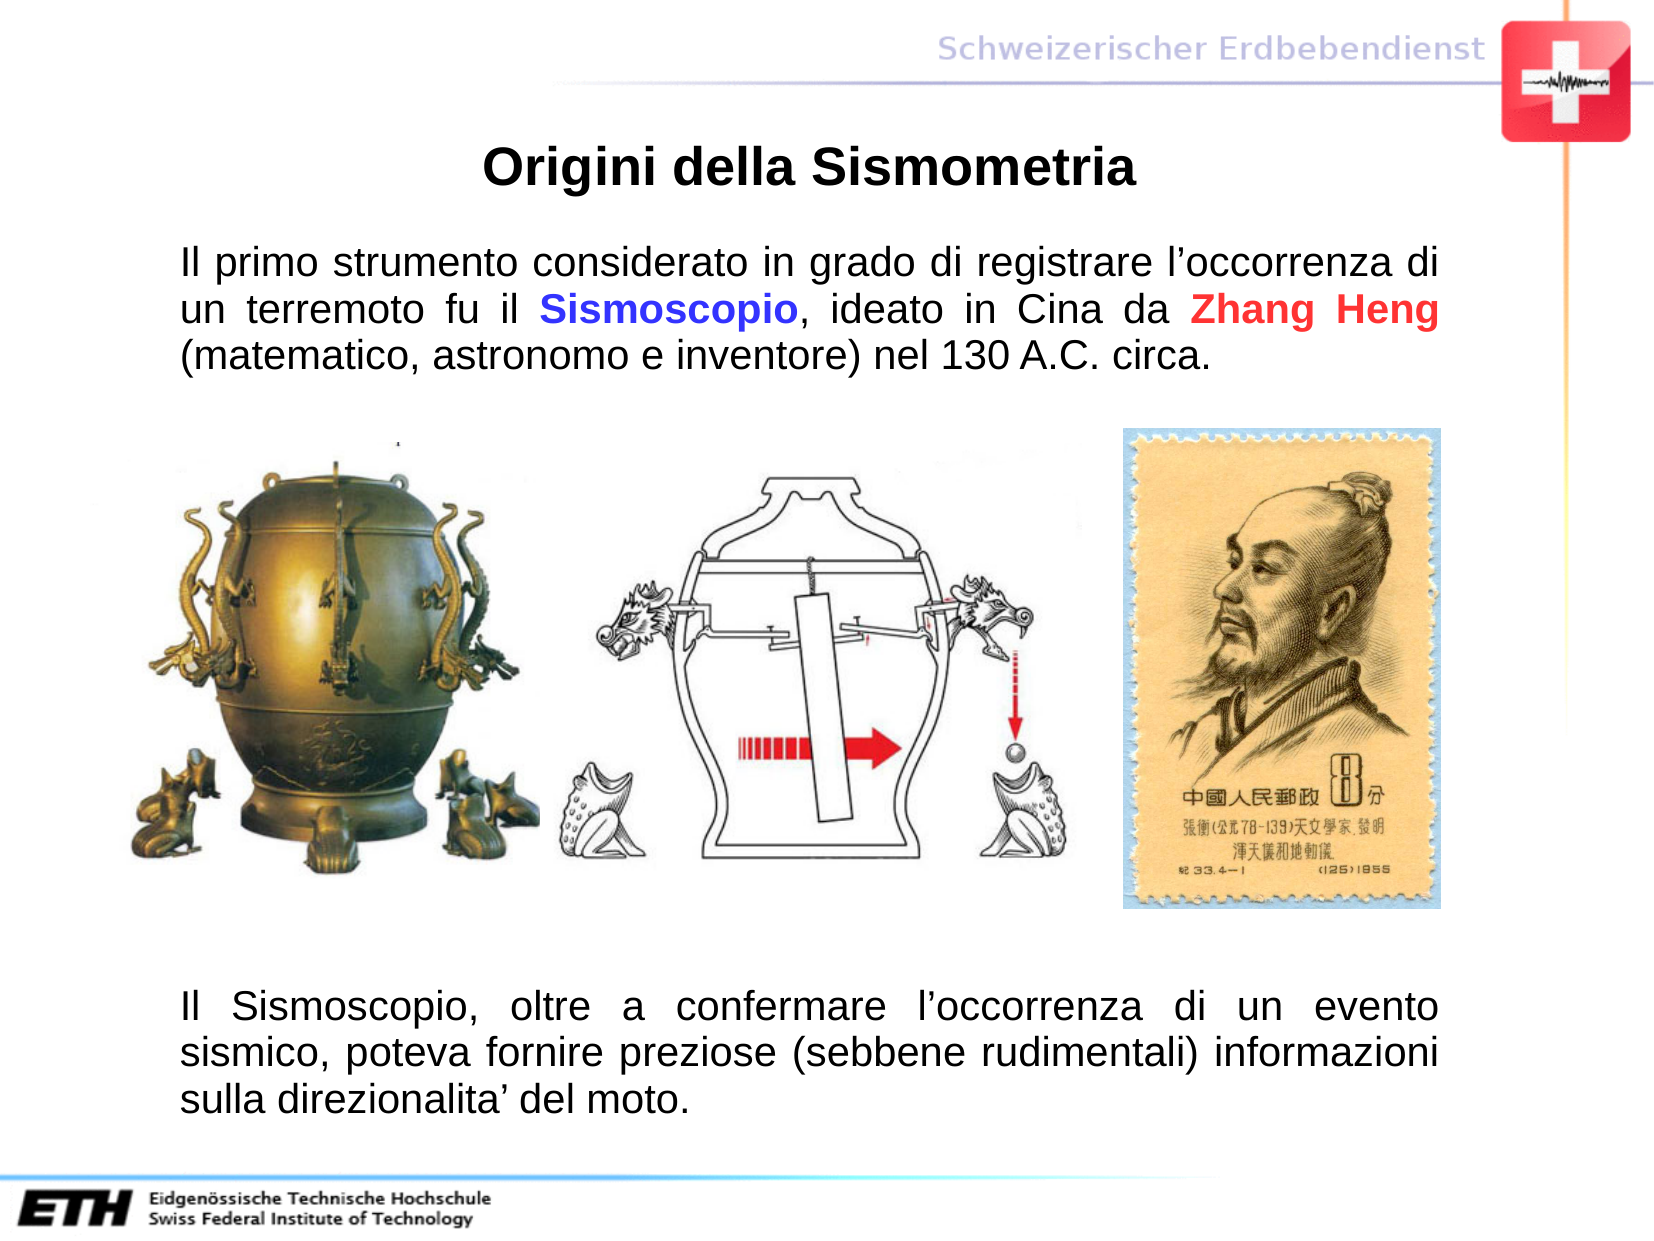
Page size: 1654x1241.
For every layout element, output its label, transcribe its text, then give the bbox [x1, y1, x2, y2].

text_box Origini della Sismometria Il primo strumento considerato in grado di registrare l’occorrenza di un terremoto fu il Sismoscopio, ideato in Cina da Zhang Heng (matematico, astronomo e inventore) nel 130 A.C. circa. Il Sismoscopio, oltre a confermare l’occorrenza di un evento sismico, poteva fornire preziose (sebbene rudimentali) informazioni sulla direzionalita’ del moto. [165, 129, 1456, 1130]
picture [0, 0, 1654, 1241]
